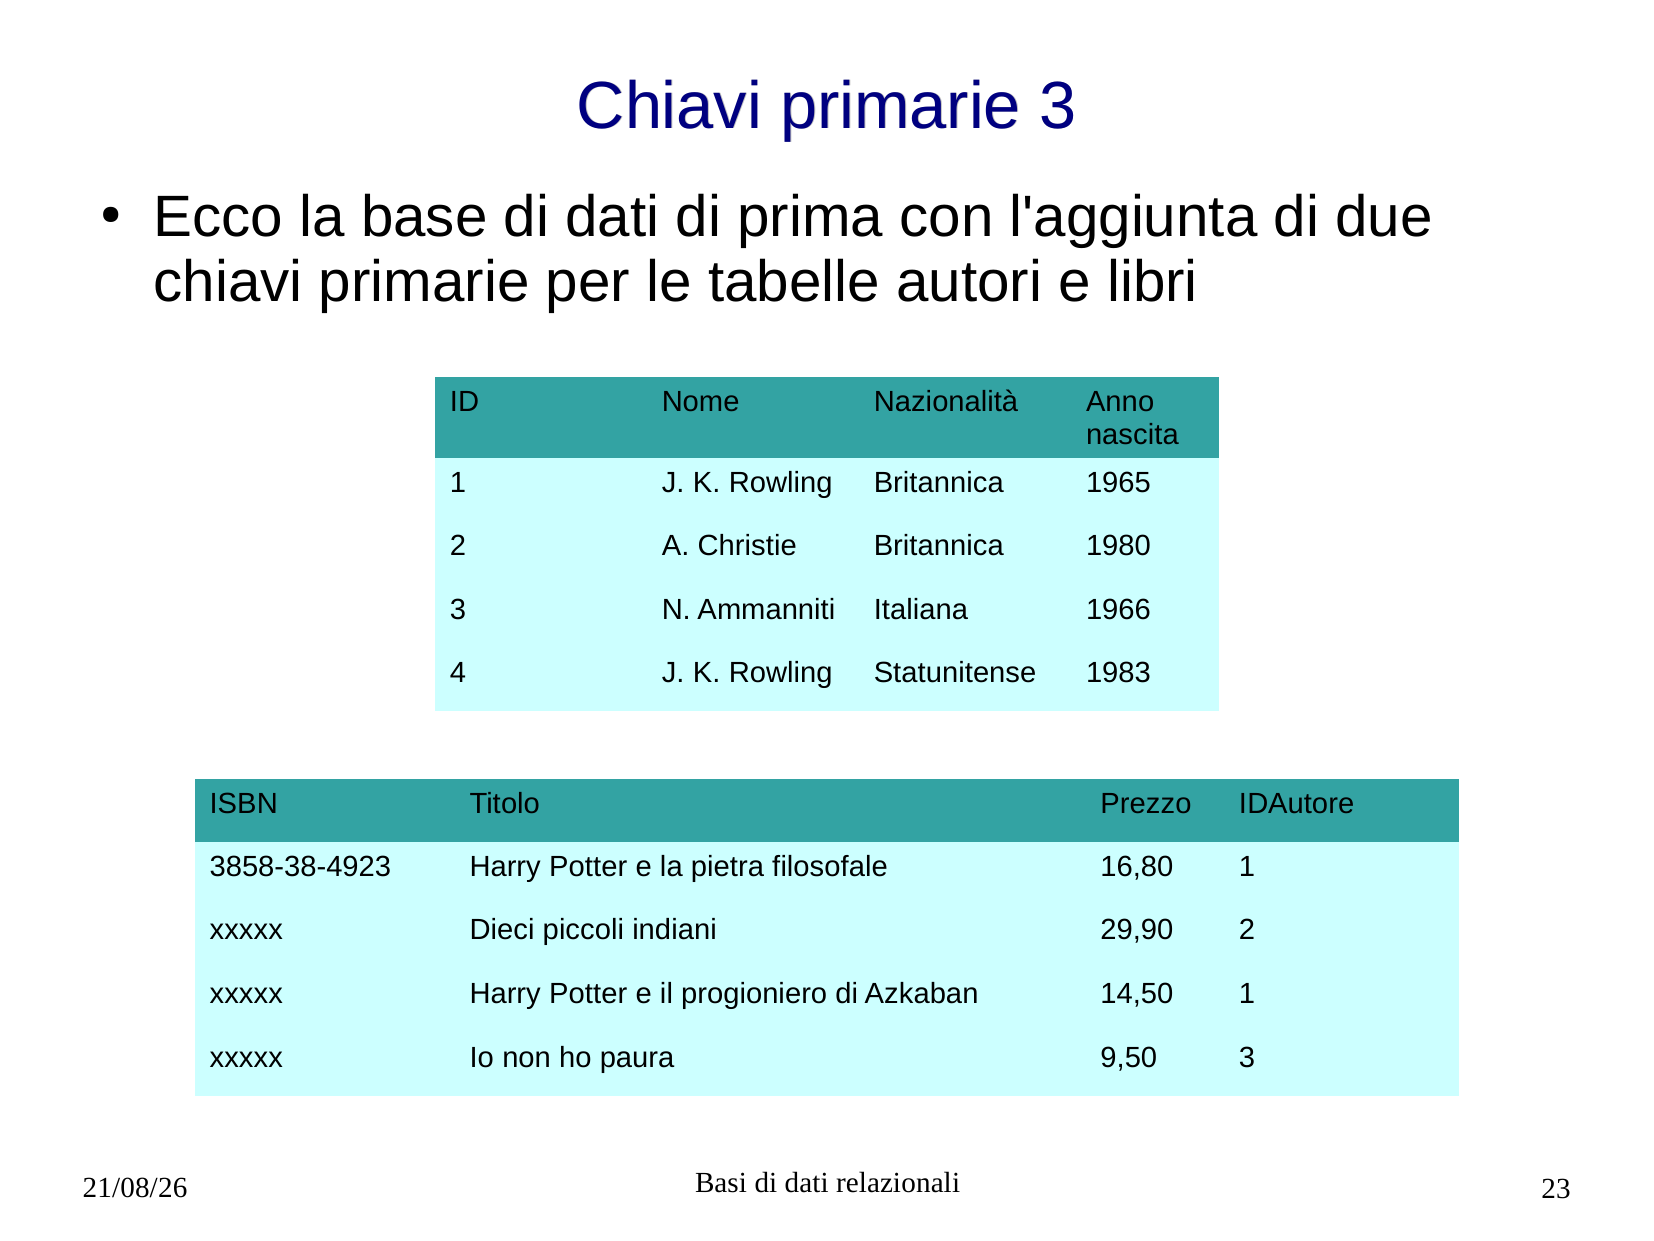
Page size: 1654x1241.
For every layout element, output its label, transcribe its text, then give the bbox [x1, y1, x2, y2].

list Ecco la base di dati di prima con l'aggiunta di due chiavi primarie per le tabelle autori e libri [82, 183, 1571, 1130]
title Chiavi primarie 3 [82, 49, 1571, 161]
